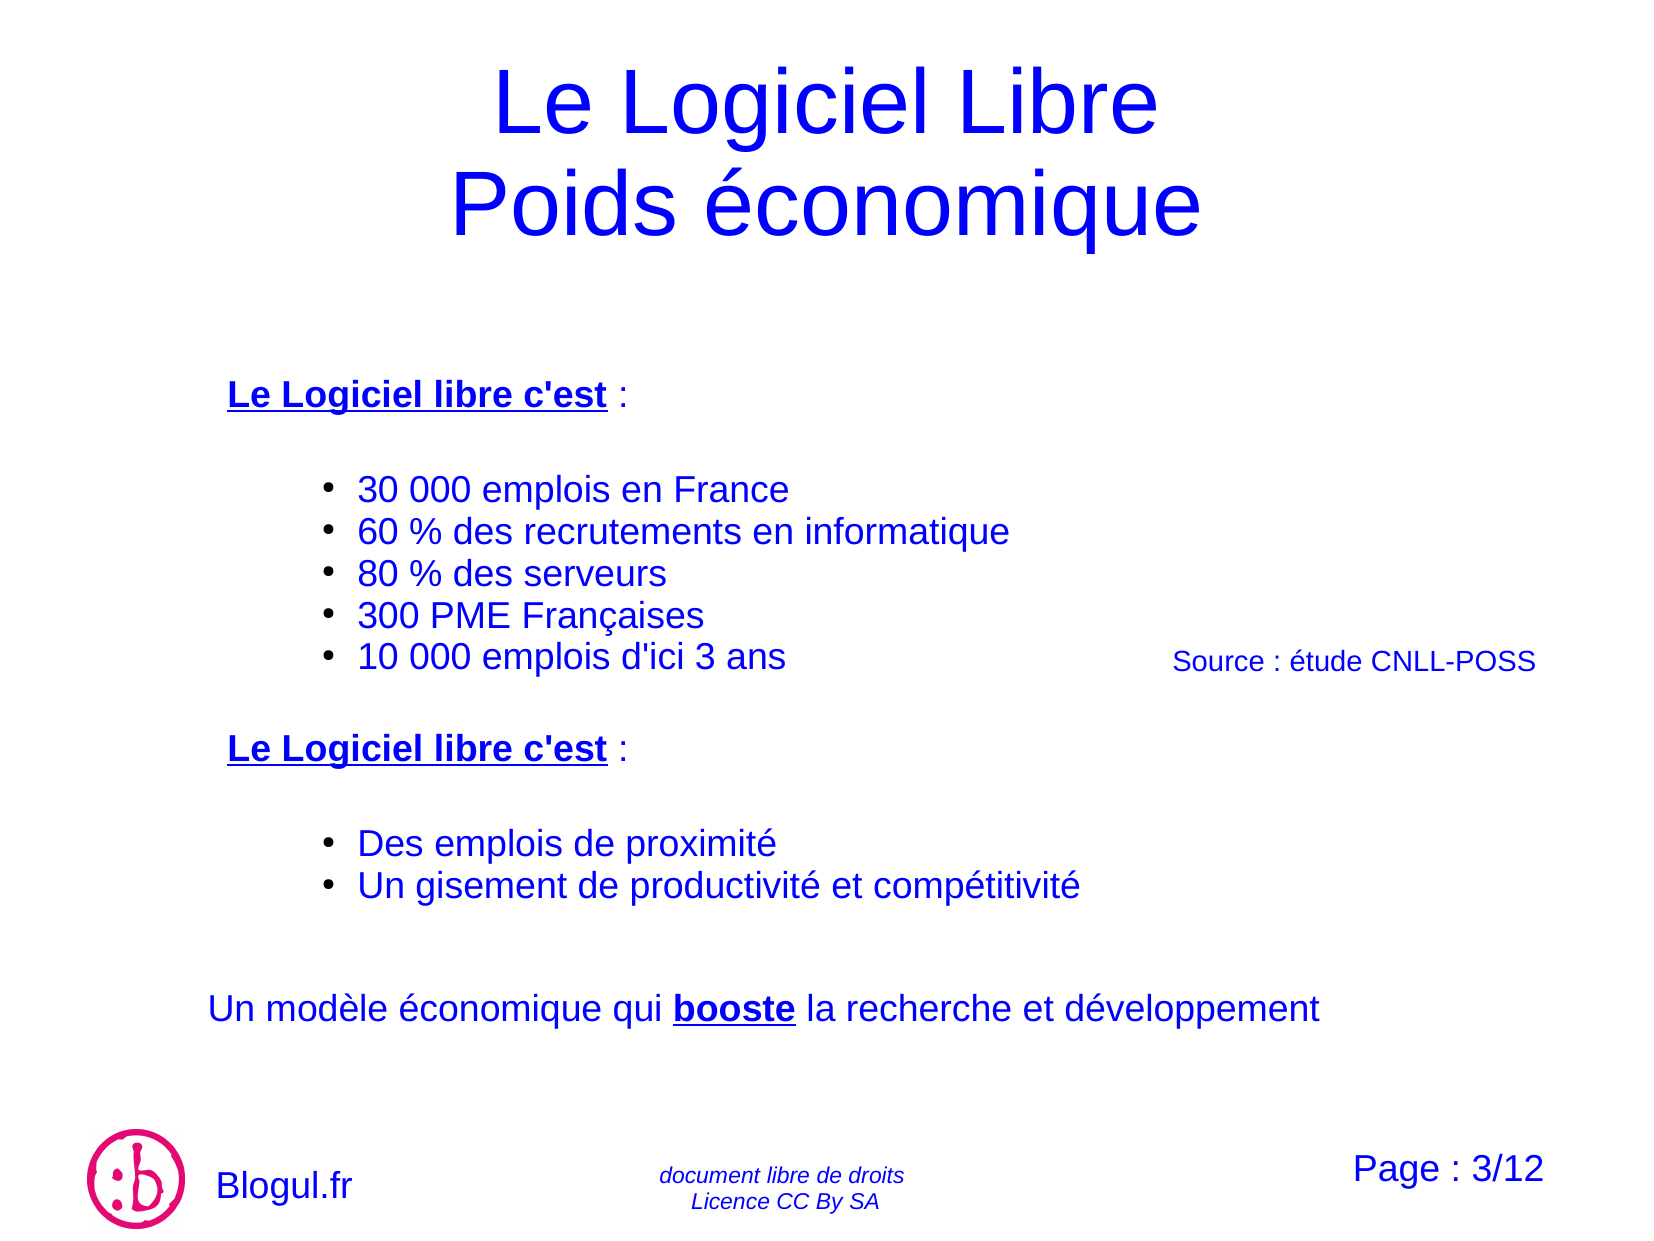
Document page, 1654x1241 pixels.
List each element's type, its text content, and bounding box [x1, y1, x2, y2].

text_box Le Logiciel libre c'est : [212, 366, 733, 424]
title Le Logiciel Libre Poids économique [82, 49, 1571, 257]
text_box Un modèle économique qui booste la recherche et développement [192, 980, 1335, 1038]
text_box Des emplois de proximité Un gisement de productivité et compétitivité [307, 815, 1548, 914]
text_box 30 000 emplois en France 60 % des recrutements en informatique 80 % des serveurs 300 PME Françaises 10 000 emplois d'ici 3 ans [307, 460, 1205, 686]
picture [87, 1129, 185, 1229]
text_box Source : étude CNLL-POSS [1157, 637, 1553, 686]
text_box Le Logiciel libre c'est : [212, 720, 733, 778]
